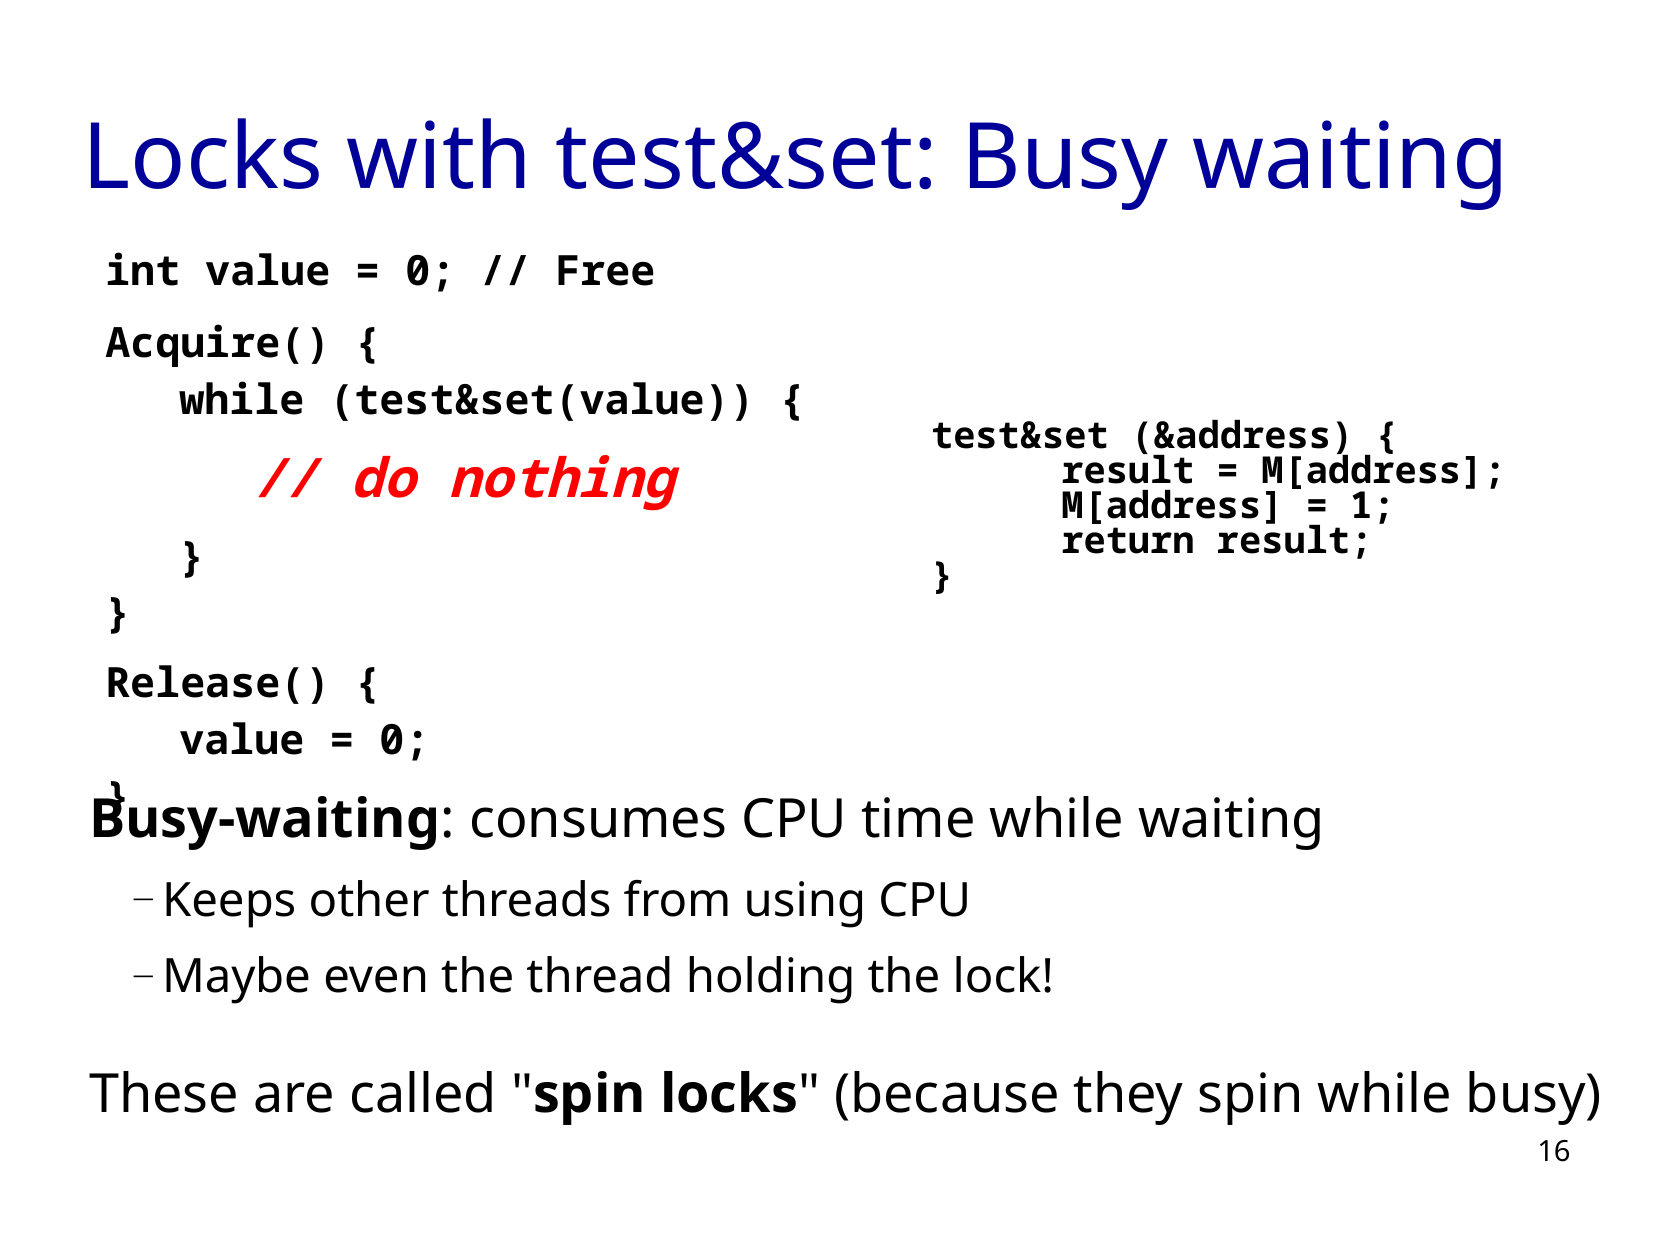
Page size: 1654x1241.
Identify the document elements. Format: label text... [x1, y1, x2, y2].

list Busy-waiting: consumes CPU time while waiting Keeps other threads from using CPU Maybe even the thread holding the lock! These are called "spin locks" (because they spin while busy) [60, 780, 1606, 1133]
text_box int value = 0; // Free Acquire() { while (test&set(value)) { // do nothing } } Release() { value = 0; } [0, 225, 1145, 791]
title Locks with test&set: Busy waiting [82, 49, 1571, 257]
text_box test&set (&address) { result = M[address]; M[address] = 1; return result; } [1145, 420, 1654, 598]
